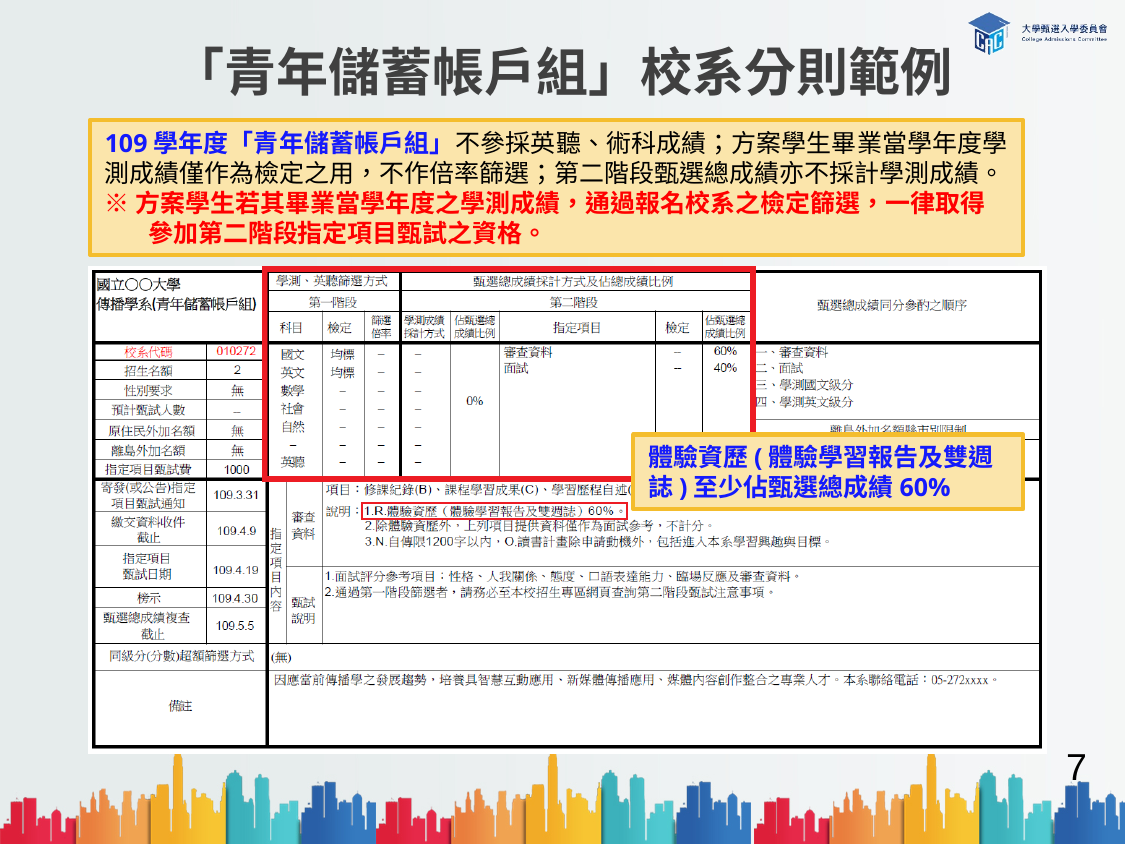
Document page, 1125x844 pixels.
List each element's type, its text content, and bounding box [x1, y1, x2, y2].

text_box 體驗資歷(體驗學習報告及雙週誌)至少佔甄選總成績60% [633, 434, 1024, 510]
text_box 「青年儲蓄帳戶組」校系分則範例 [75, 32, 1050, 110]
picture [0, 0, 1125, 844]
text_box 109學年度「青年儲蓄帳戶組」不參採英聽、術科成績；方案學生畢業當學年度學測成績僅作為檢定之用，不作倍率篩選；第二階段甄選總成績亦不採計學測成績。 ※方案學生若其畢業當學年度之學測成績，通過報名校系之檢定篩選，一律取得 參加第二階段指定項目甄試之資格。 [89, 120, 1024, 255]
